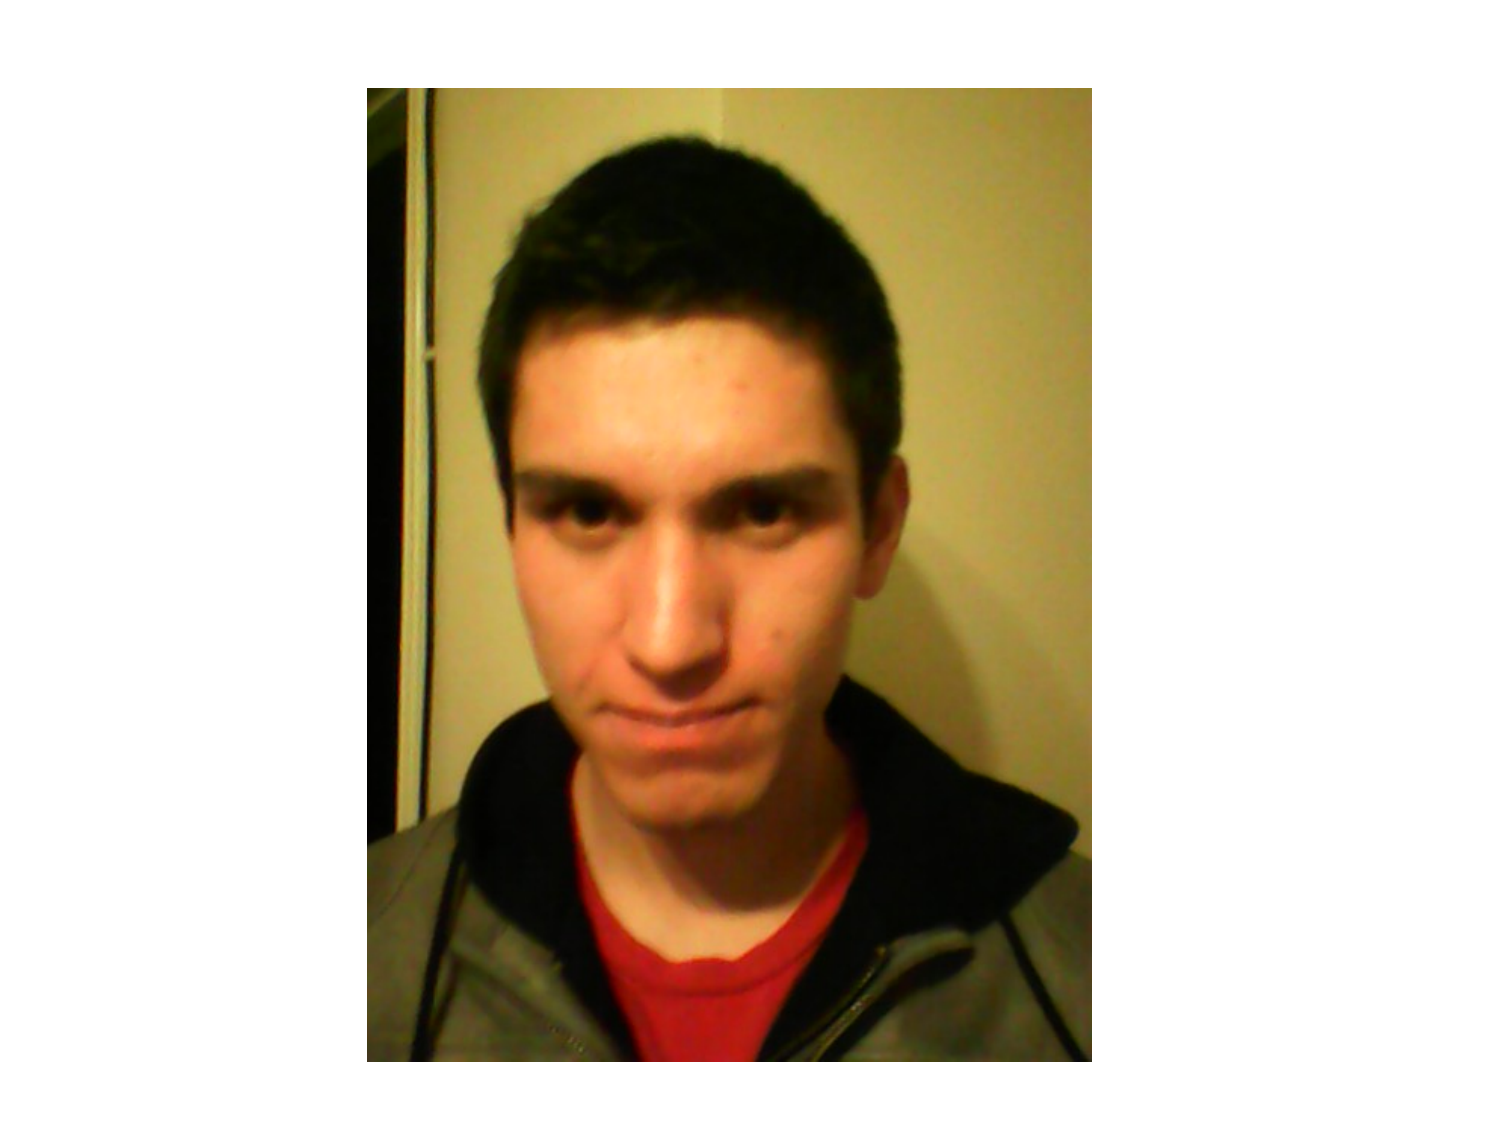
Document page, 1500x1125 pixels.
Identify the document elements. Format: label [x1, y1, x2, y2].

picture [367, 88, 1092, 1062]
